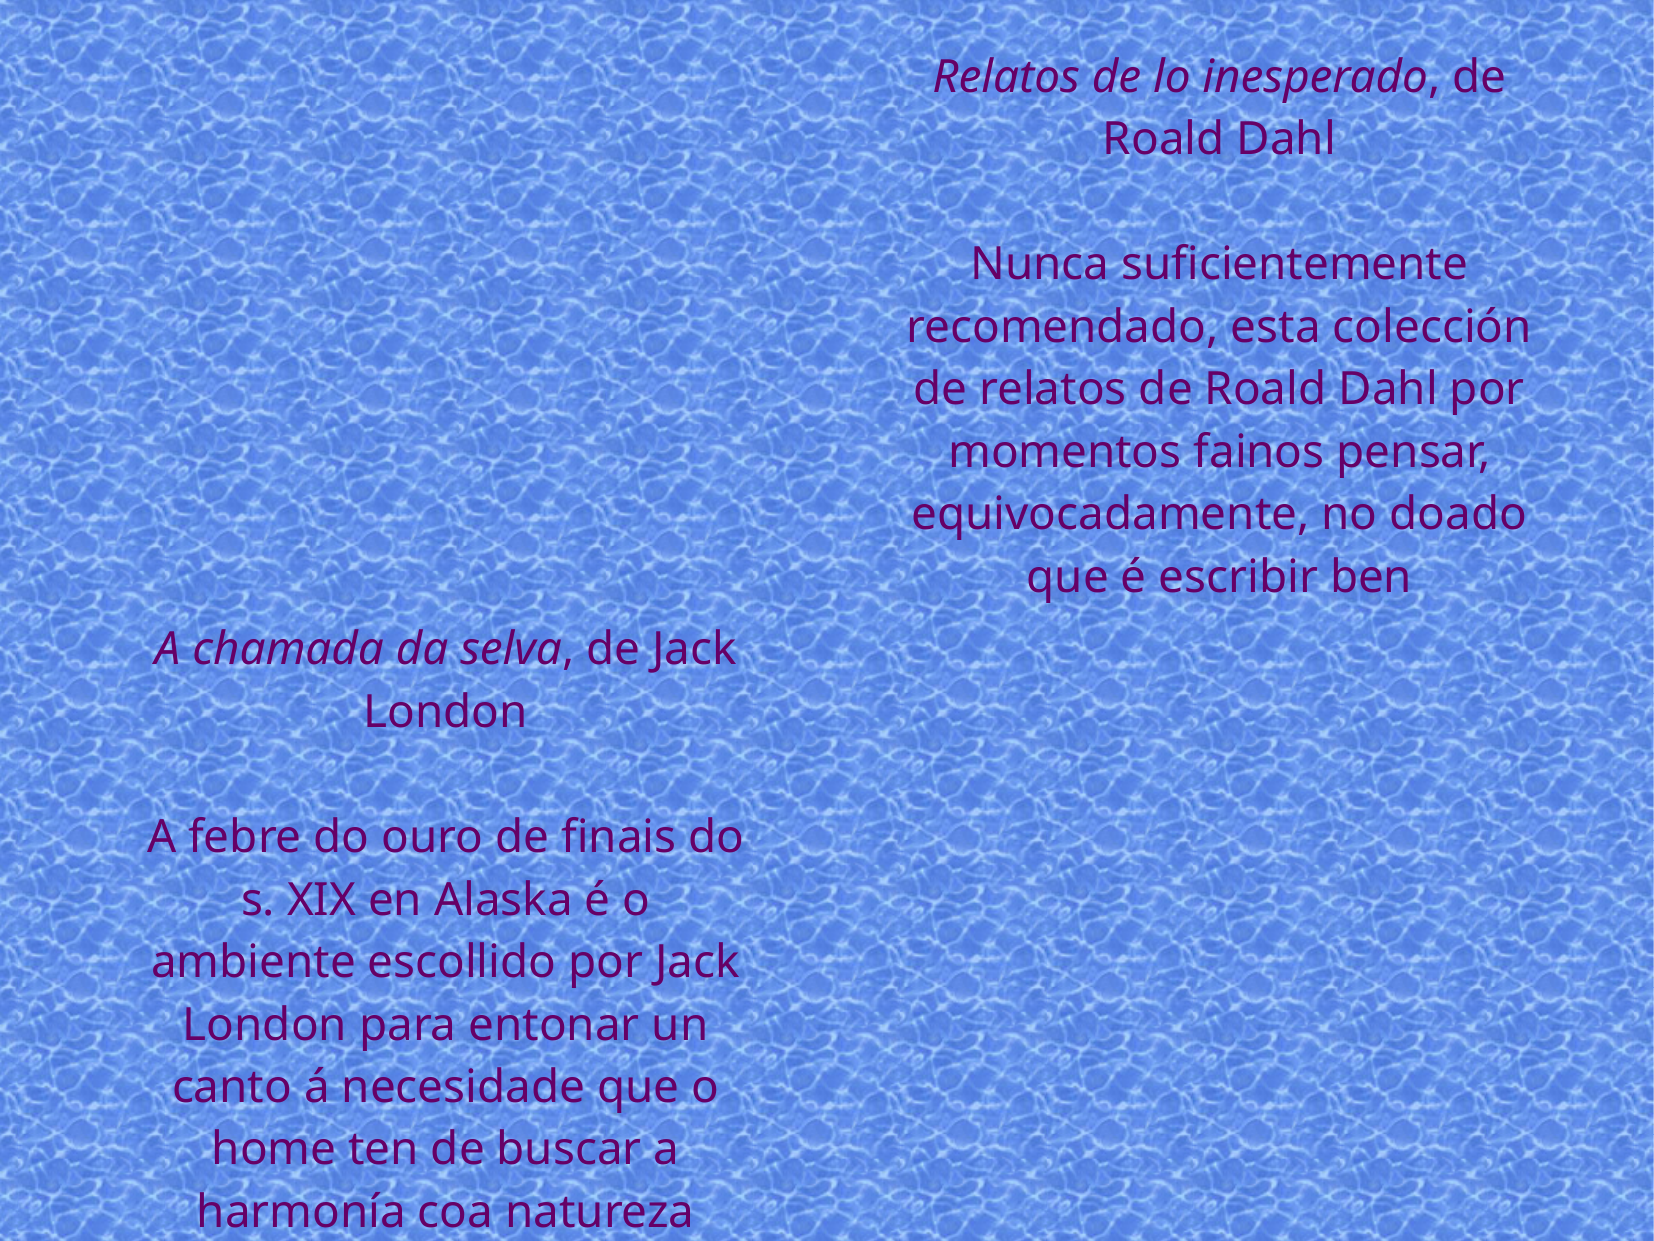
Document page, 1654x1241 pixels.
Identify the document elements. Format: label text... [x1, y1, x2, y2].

picture [0, 0, 1654, 1241]
text_box Relatos de lo inesperado, de Roald Dahl Nunca suficientemente recomendado, esta colección de relatos de Roald Dahl por momentos fainos pensar, equivocadamente, no doado que é escribir ben [879, 35, 1560, 584]
text_box A chamada da selva, de Jack London A febre do ouro de finais do s. XIX en Alaska é o ambiente escollido por Jack London para entonar un canto á necesidade que o home ten de buscar a harmonía coa natureza [124, 608, 768, 1156]
